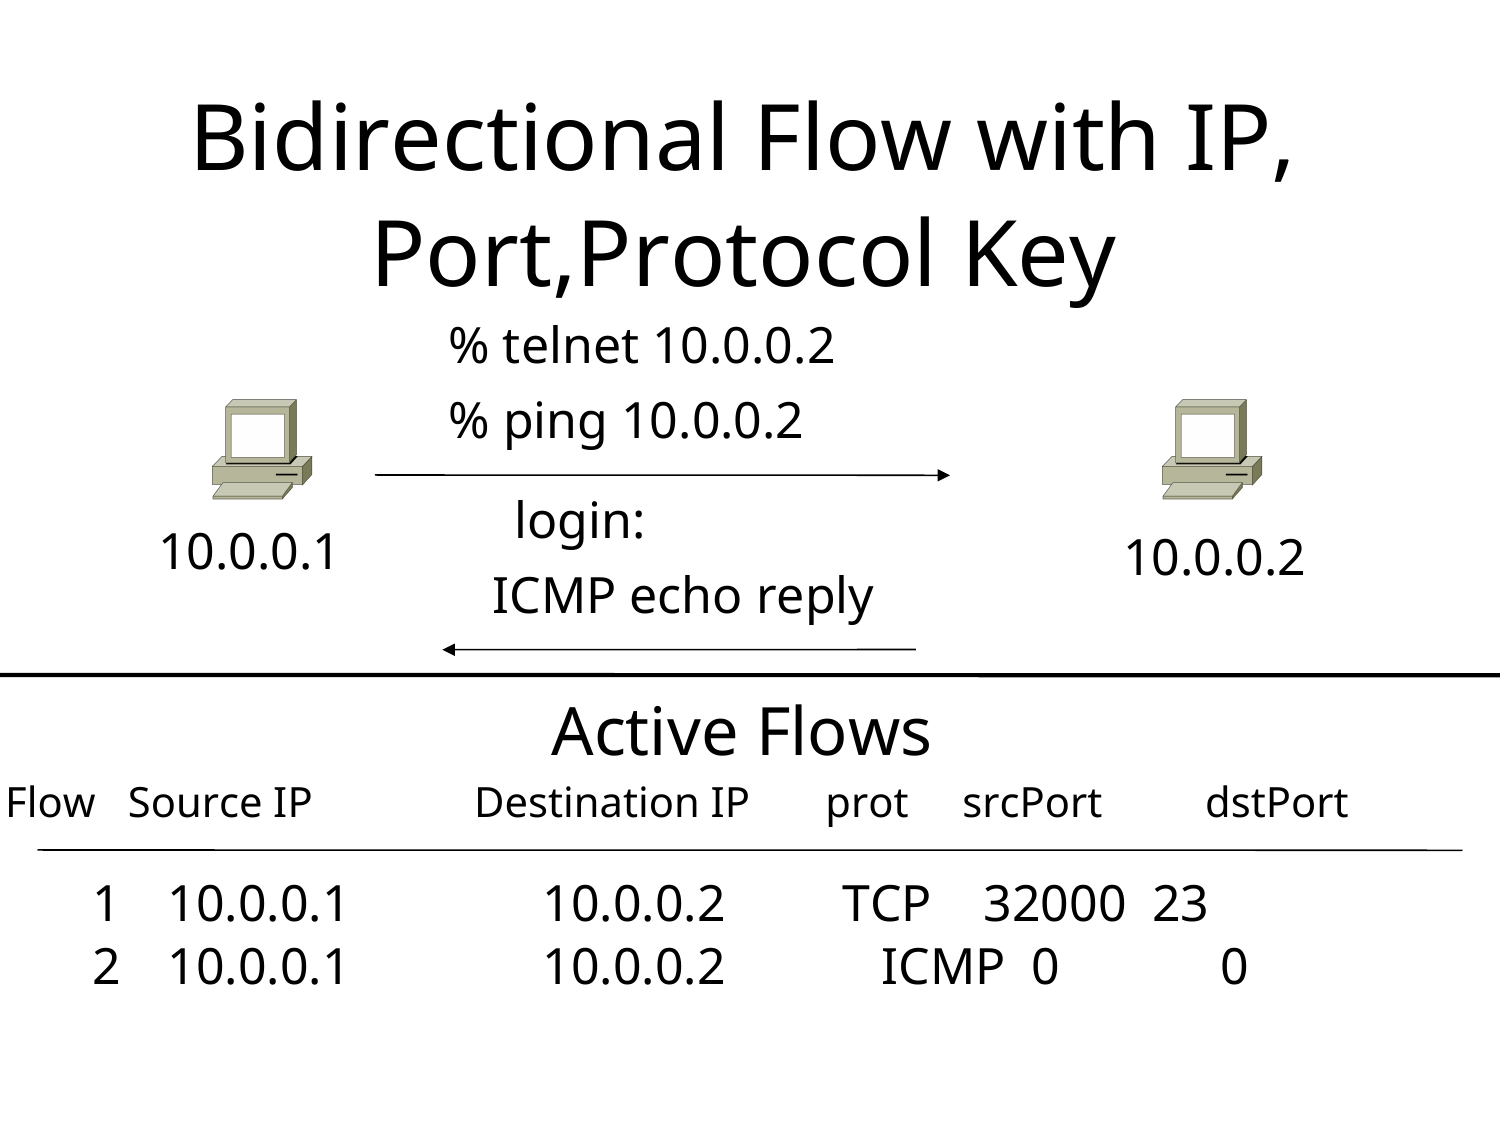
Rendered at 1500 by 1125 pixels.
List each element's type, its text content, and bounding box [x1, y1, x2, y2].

picture [1162, 399, 1263, 501]
text_box 1 10.0.0.1 10.0.0.2 TCP 32000 23 2 10.0.0.1 10.0.0.2 ICMP 0 0 [87, 870, 1463, 1002]
text_box % ping 10.0.0.2 [443, 387, 812, 452]
picture [212, 399, 313, 501]
text_box Active Flows [529, 687, 941, 772]
text_box ICMP echo reply [487, 562, 957, 638]
text_box % telnet 10.0.0.2 [443, 312, 843, 377]
title Bidirectional Flow with IP, Port,Protocol Key [112, 62, 1388, 325]
text_box 10.0.0.1 [152, 519, 348, 583]
text_box Flow Source IP Destination IP prot srcPort dstPort [0, 774, 1500, 886]
text_box 10.0.0.2 [1117, 525, 1313, 589]
text_box login: [509, 487, 653, 552]
